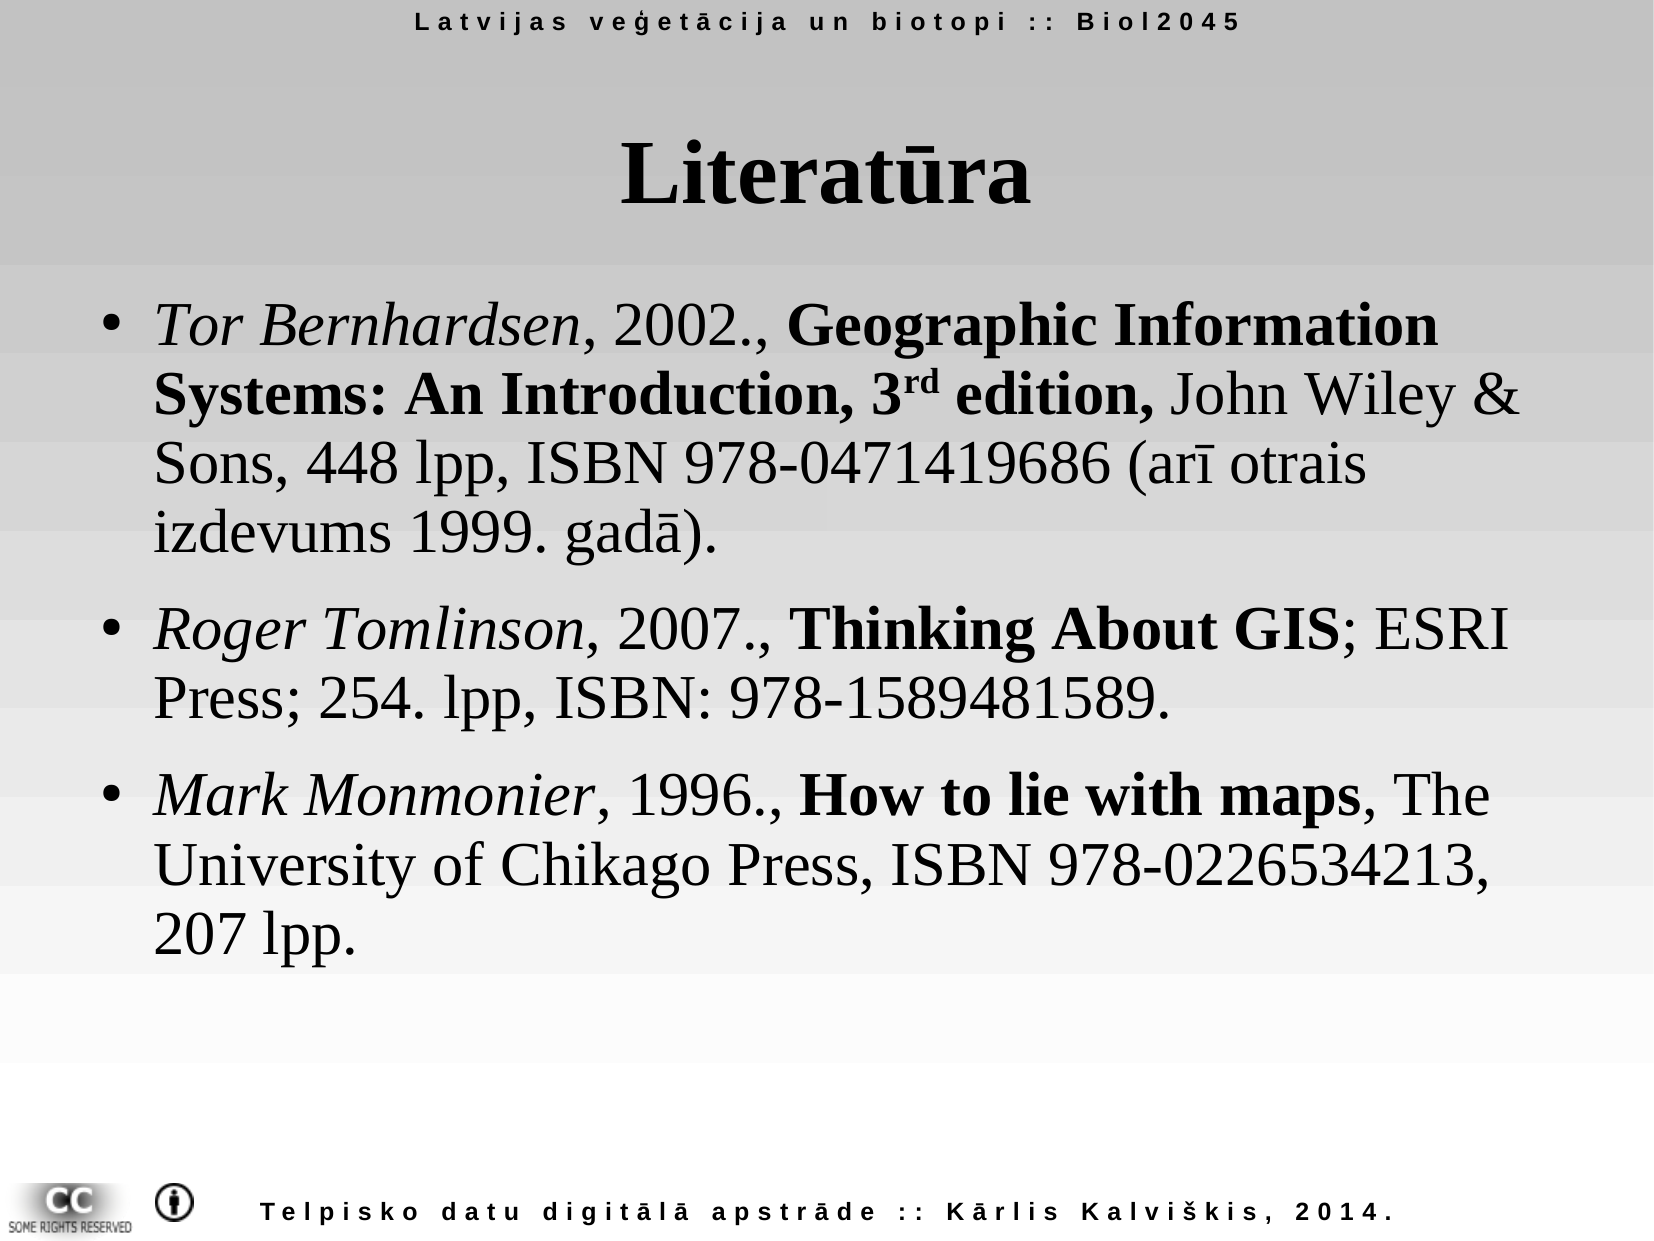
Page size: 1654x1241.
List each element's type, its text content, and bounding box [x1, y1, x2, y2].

title Literatūra [29, 49, 1625, 296]
picture [0, 0, 1654, 1241]
list Tor Bernhardsen, 2002., Geographic Information Systems: An Introduction, 3rd edition, John Wiley & Sons, 448 lpp, ISBN 978-0471419686 (arī otrais izdevums 1999. gadā). Roger Tomlinson, 2007., Thinking About GIS; ESRI Press; 254. lpp, ISBN: 978-1589481589. Mark Monmonier, 1996., How to lie with maps, The University of Chikago Press, ISBN 978-0226534213, 207 lpp. [82, 289, 1571, 1113]
